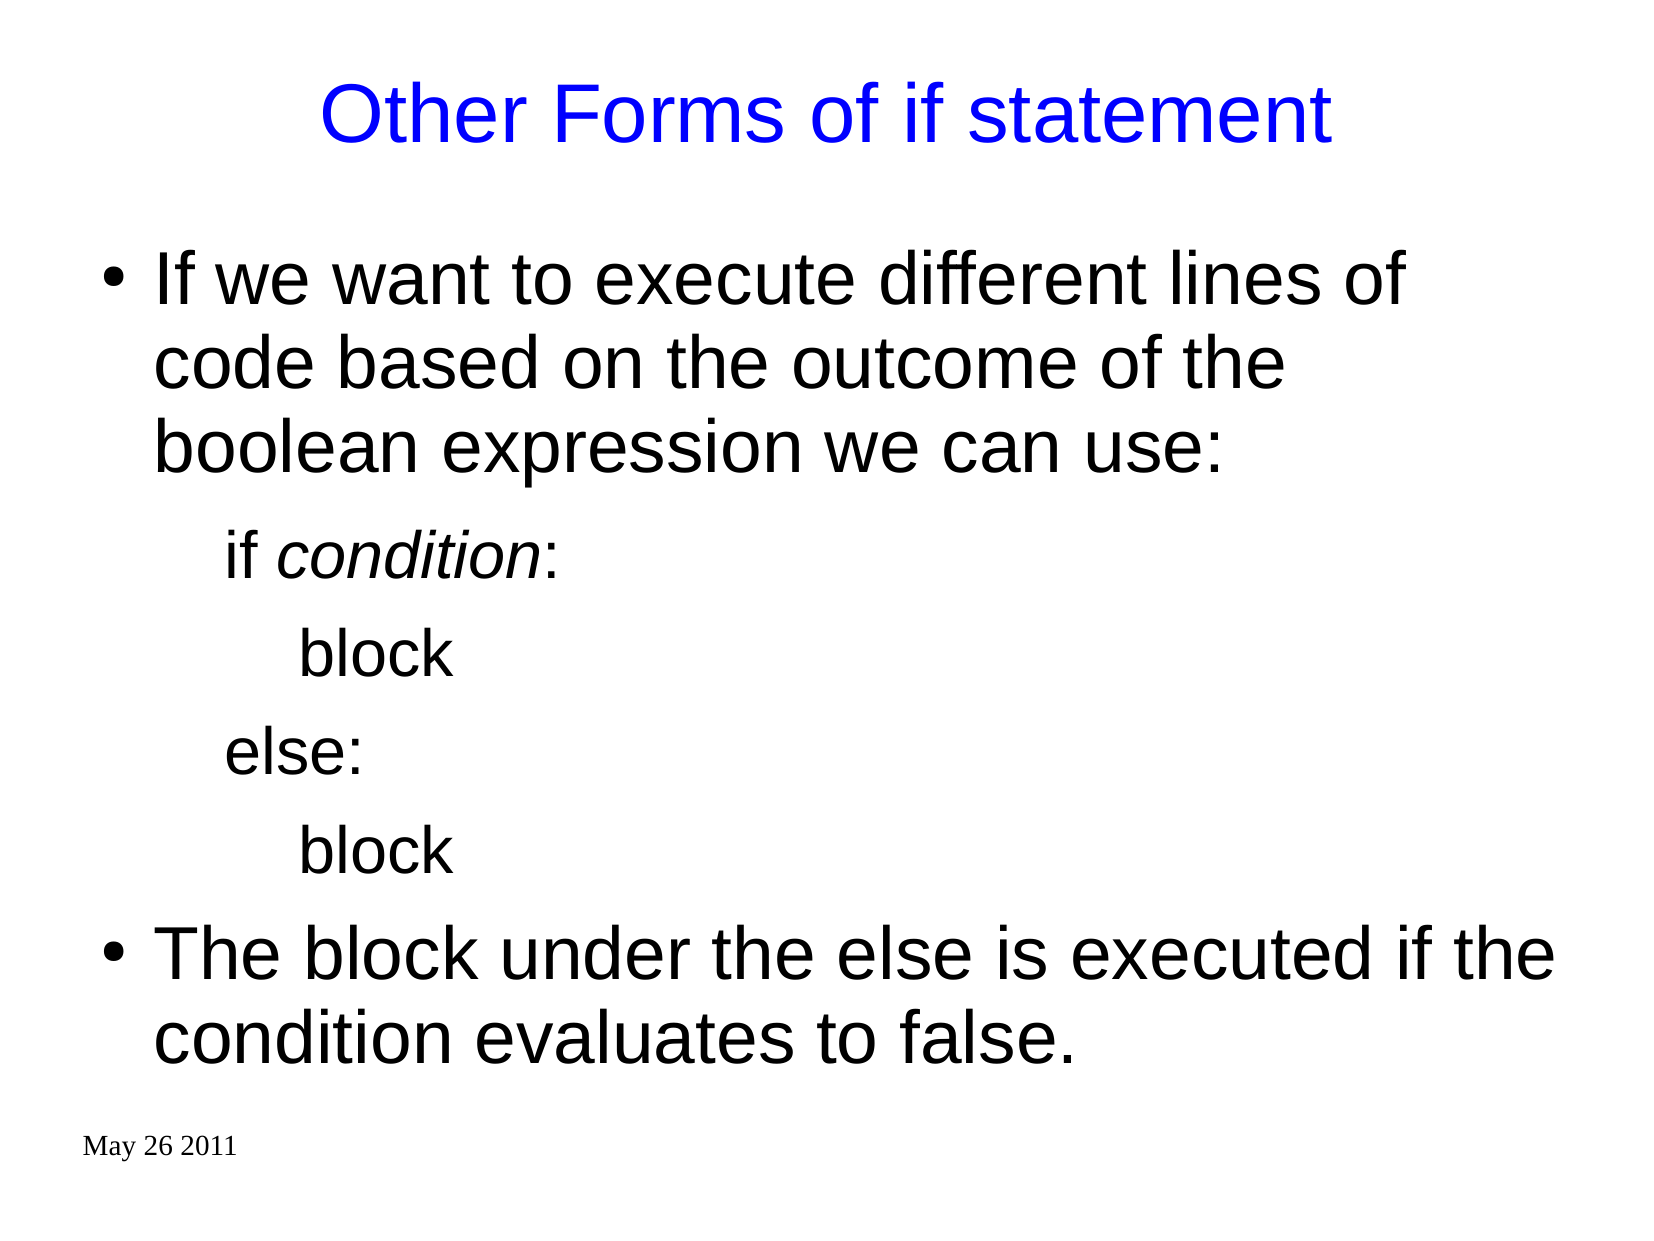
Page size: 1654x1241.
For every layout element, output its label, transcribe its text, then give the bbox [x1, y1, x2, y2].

list If we want to execute different lines of code based on the outcome of the boolean expression we can use: if condition: block else: block The block under the else is executed if the condition evaluates to false. [82, 236, 1571, 1109]
title Other Forms of if statement [82, 49, 1571, 178]
